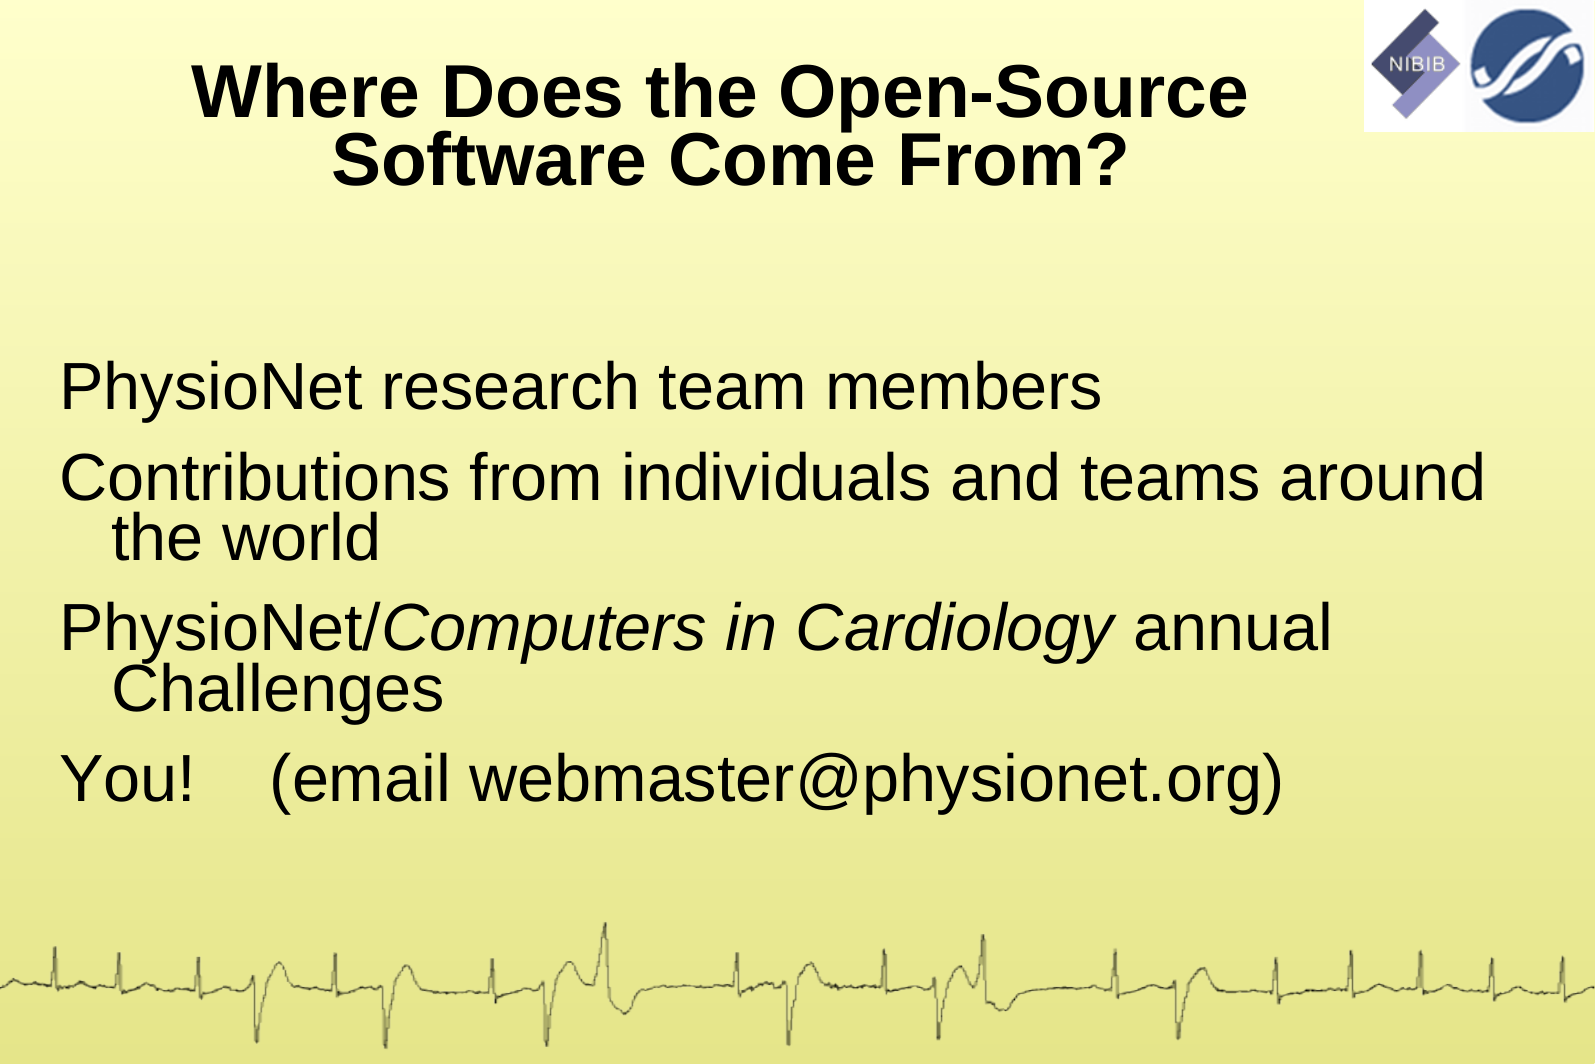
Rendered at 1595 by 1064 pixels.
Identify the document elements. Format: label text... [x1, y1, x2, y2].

title Where Does the Open-Source Software Come From? [0, 42, 1478, 220]
picture [1364, 0, 1595, 132]
list PhysioNet research team members Contributions from individuals and teams around the world PhysioNet/Computers in Cardiology annual Challenges You! (email webmaster@physionet.org) [41, 361, 1522, 851]
picture [0, 913, 1595, 1064]
